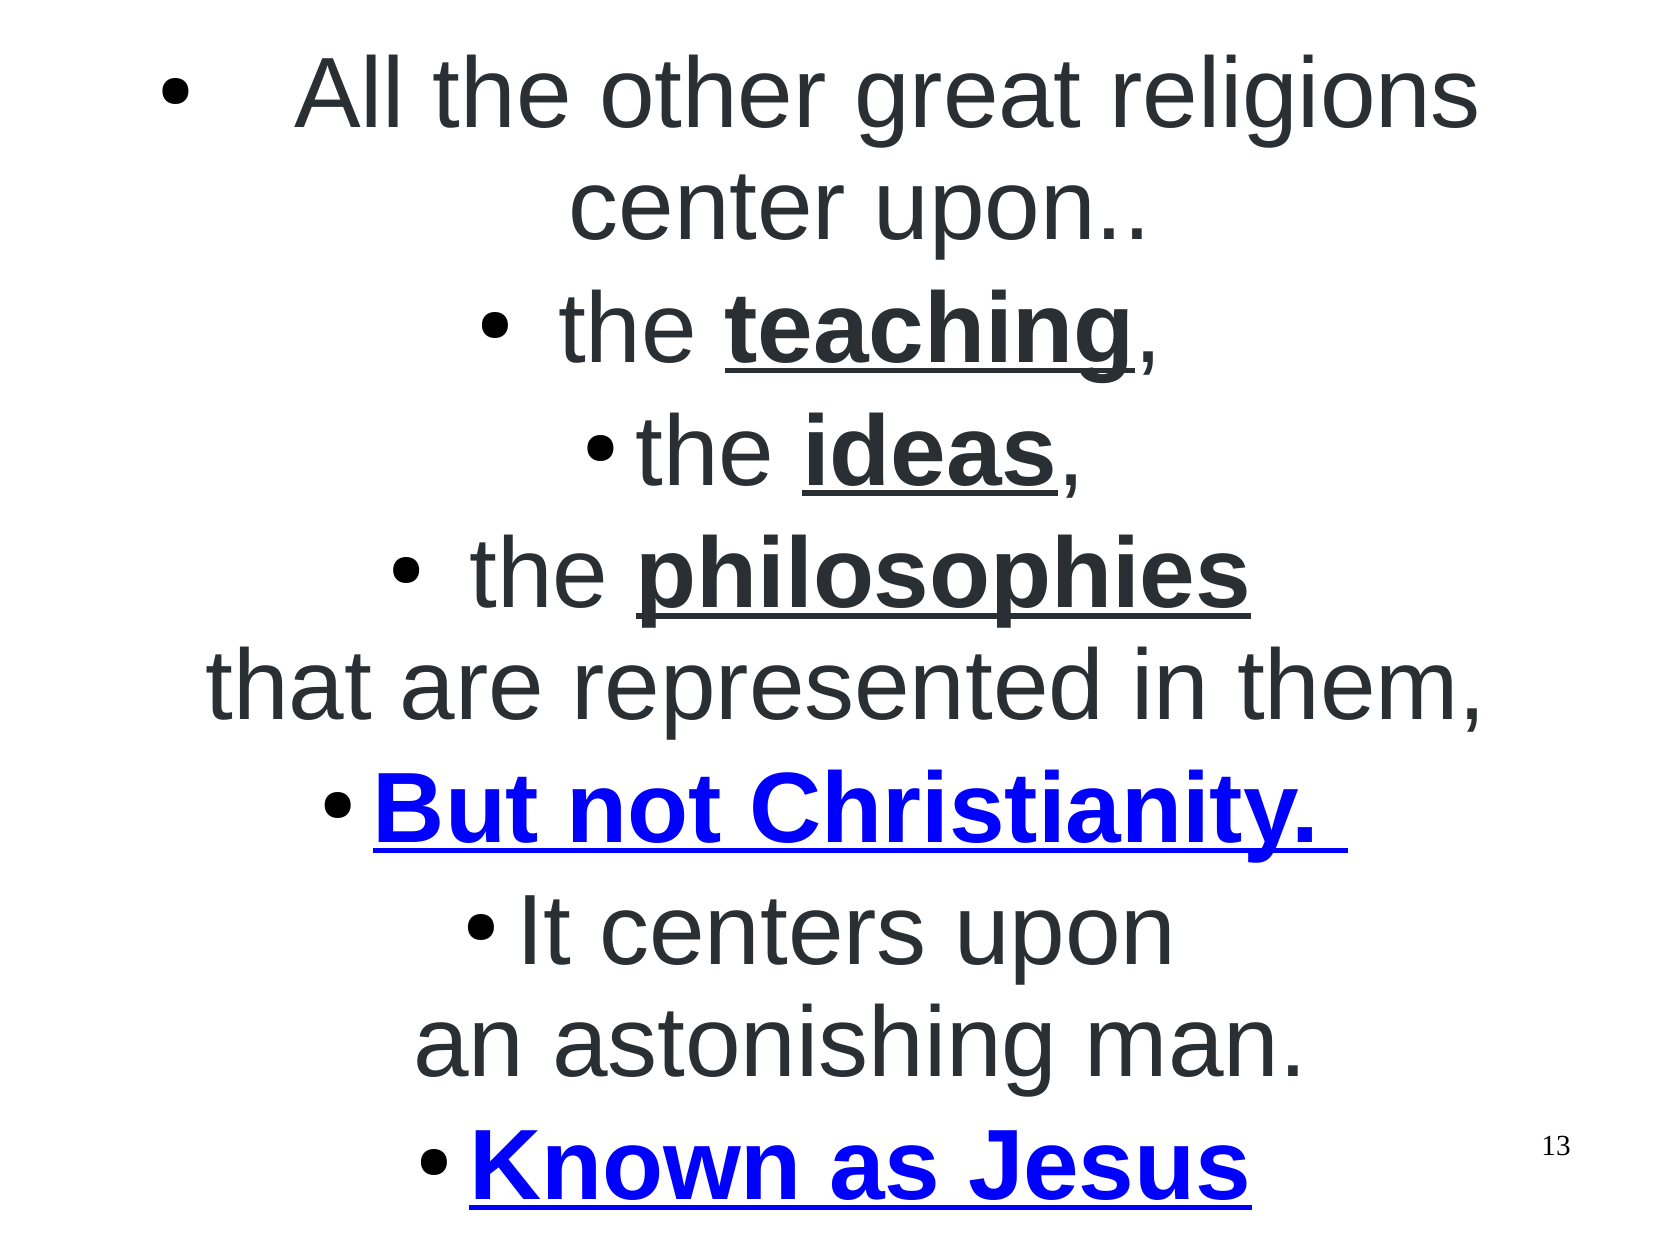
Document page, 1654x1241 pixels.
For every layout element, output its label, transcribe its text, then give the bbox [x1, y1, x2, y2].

list All the other great religions center upon.. the teaching, the ideas, the philosophies that are represented in them, But not Christianity. It centers upon an astonishing man. Known as Jesus [37, 37, 1613, 1238]
